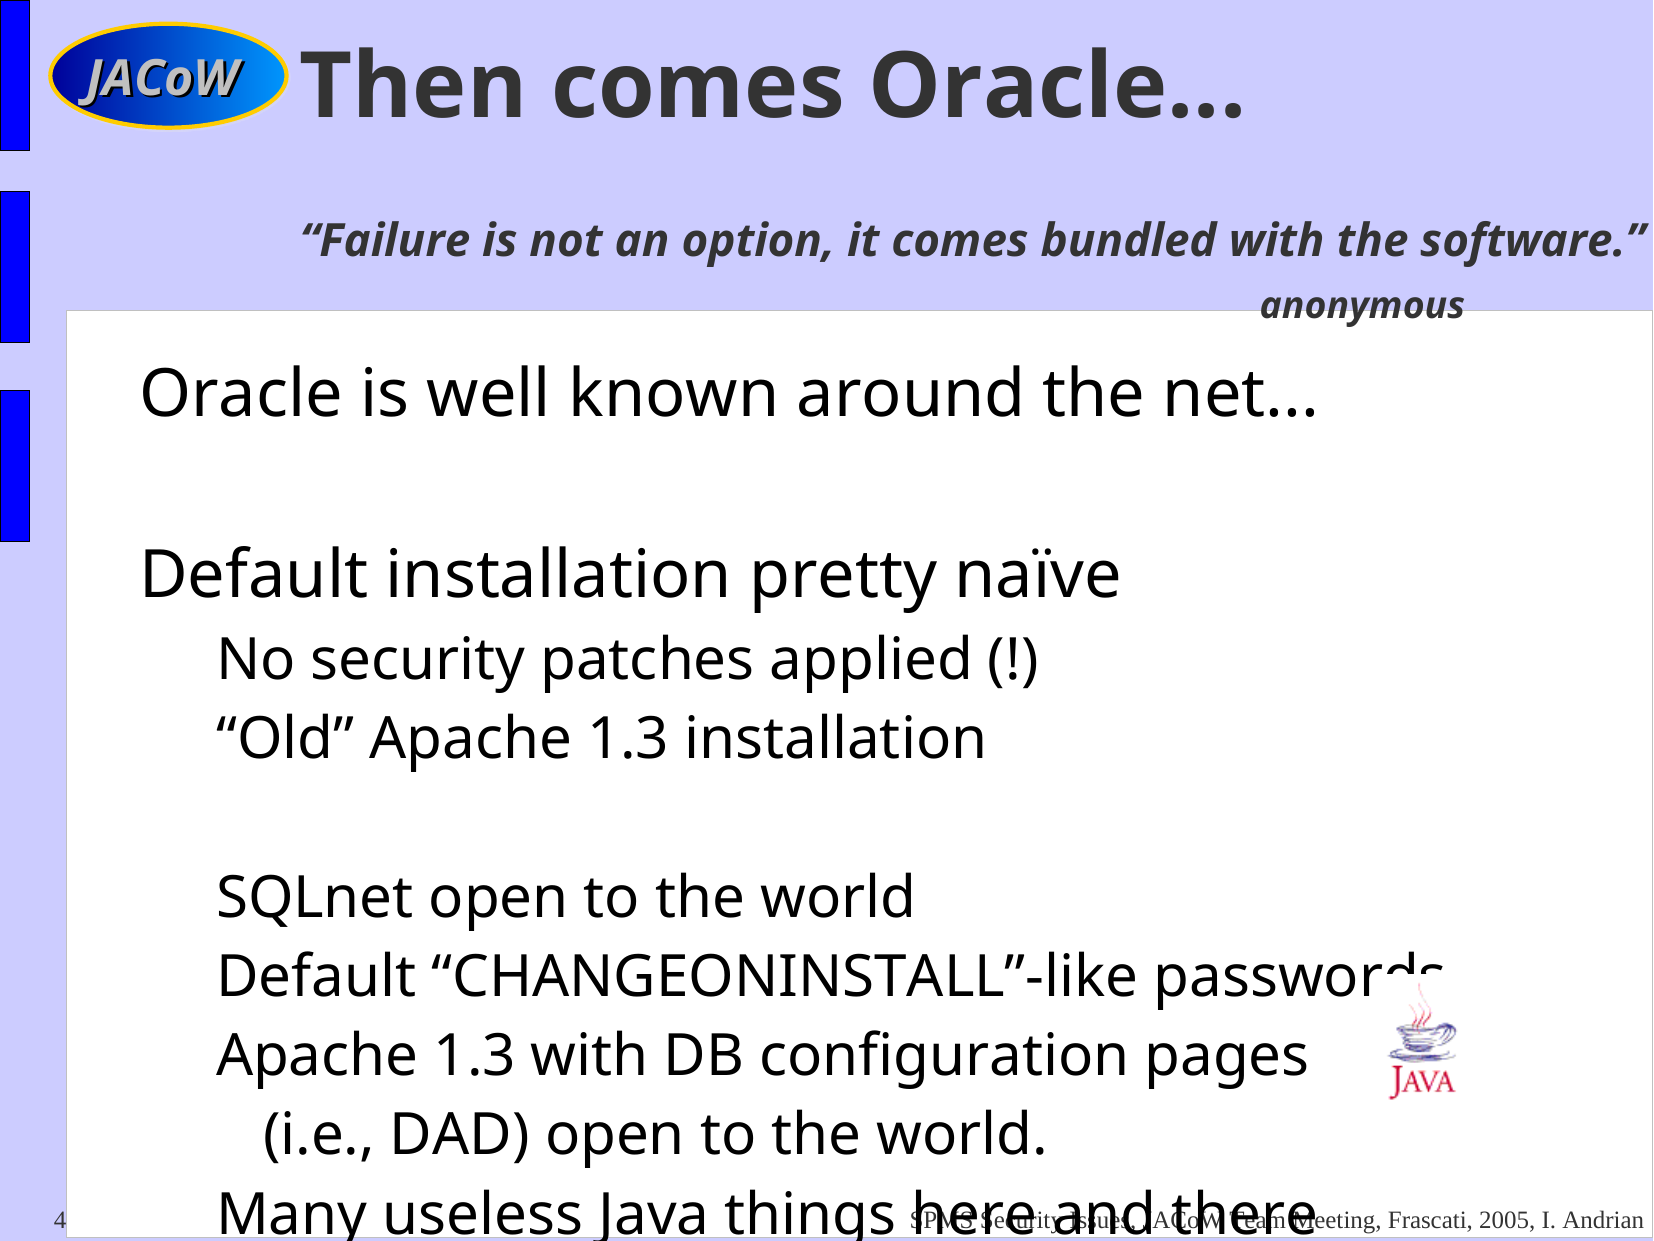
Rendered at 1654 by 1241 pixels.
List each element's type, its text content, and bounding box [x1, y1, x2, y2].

list Oracle is well known around the net... Default installation pretty naïve No security patches applied (!) “Old” Apache 1.3 installation SQLnet open to the world Default “CHANGEONINSTALL”-like passwords Apache 1.3 with DB configuration pages (i.e., DAD) open to the world. Many useless Java things here and there [121, 344, 1534, 1127]
picture [1378, 974, 1467, 1109]
title Then comes Oracle... “Failure is not an option, it comes bundled with the software.” anonymous [299, 19, 1650, 287]
